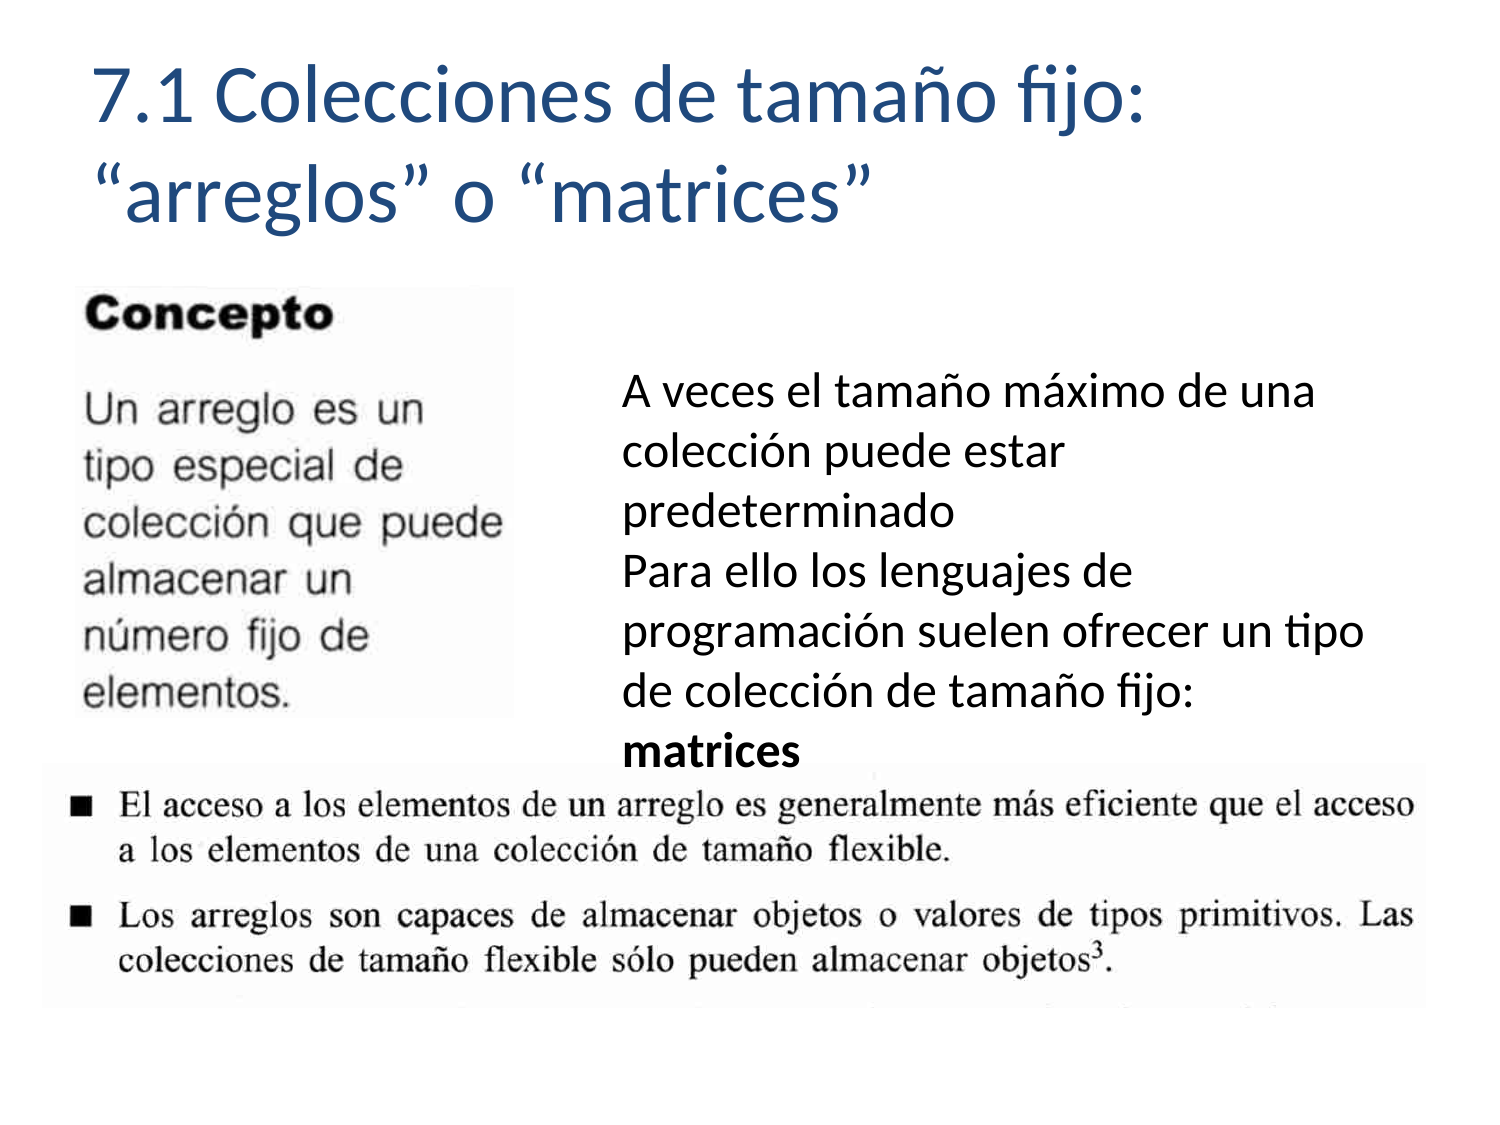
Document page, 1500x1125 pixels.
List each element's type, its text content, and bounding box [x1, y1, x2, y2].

text_box A veces el tamaño máximo de una colección puede estar predeterminado Para ello los lenguajes de programación suelen ofrecer un tipo de colección de tamaño fijo: matrices [607, 349, 1424, 786]
title 7.1 Colecciones de tamaño fijo: “arreglos” o “matrices” [75, 45, 1426, 233]
picture [42, 763, 1426, 1008]
picture [75, 285, 514, 718]
